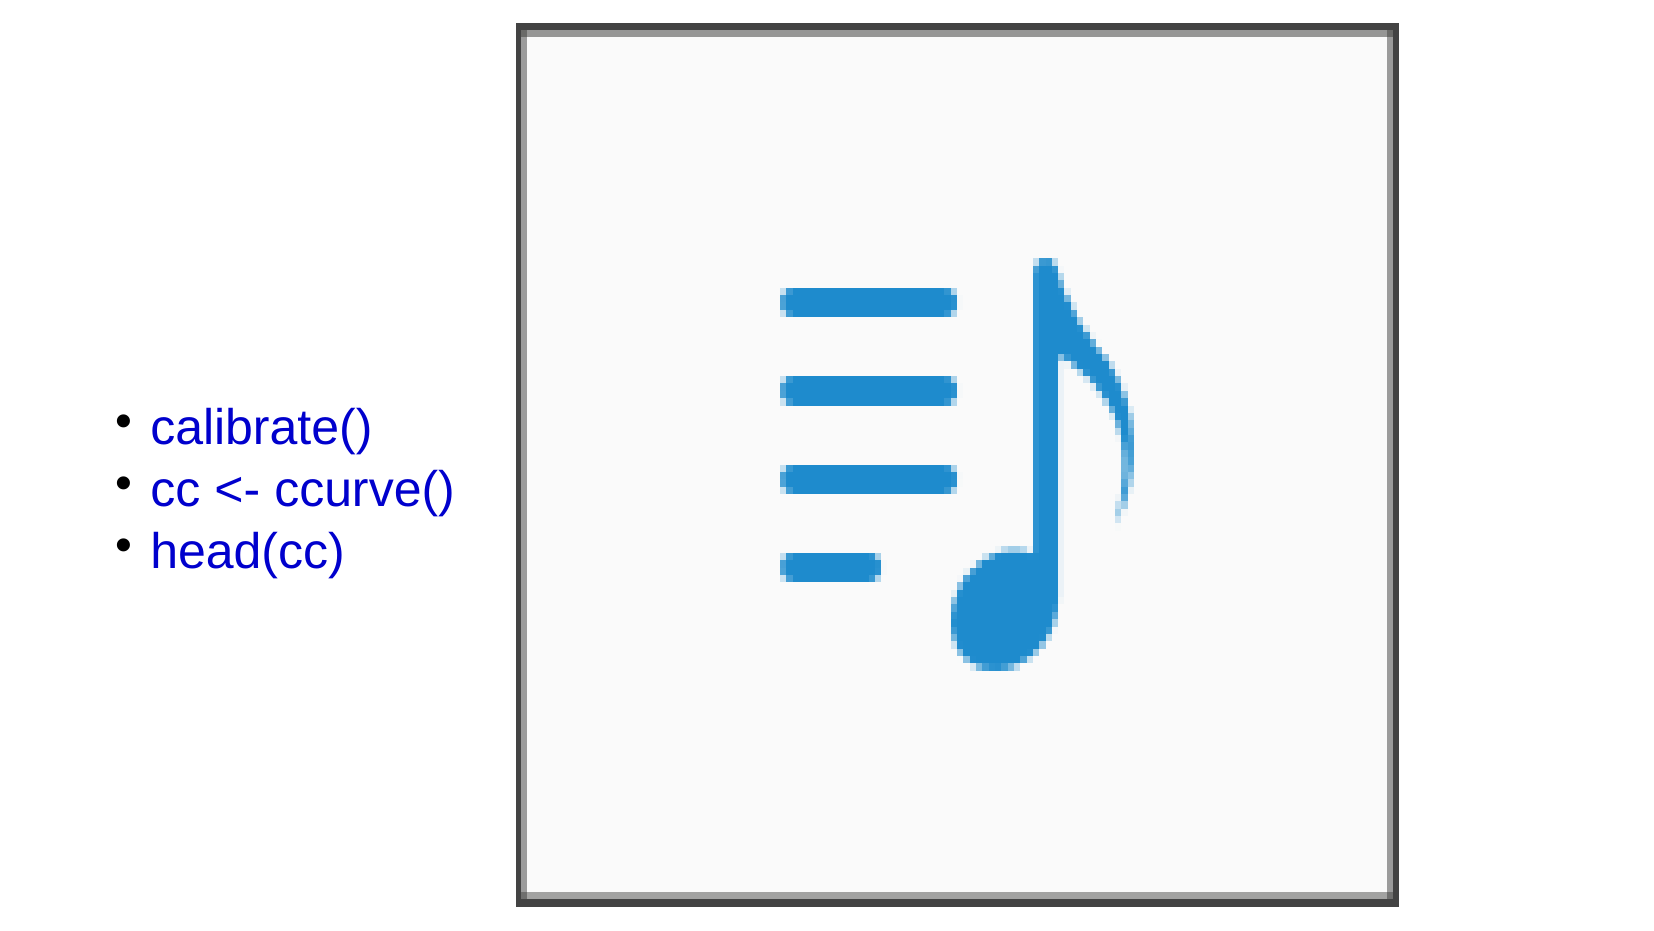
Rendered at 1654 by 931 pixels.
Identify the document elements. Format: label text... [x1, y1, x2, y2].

text_box [514, 22, 1401, 908]
text_box calibrate() cc <- ccurve() head(cc) [114, 391, 562, 844]
